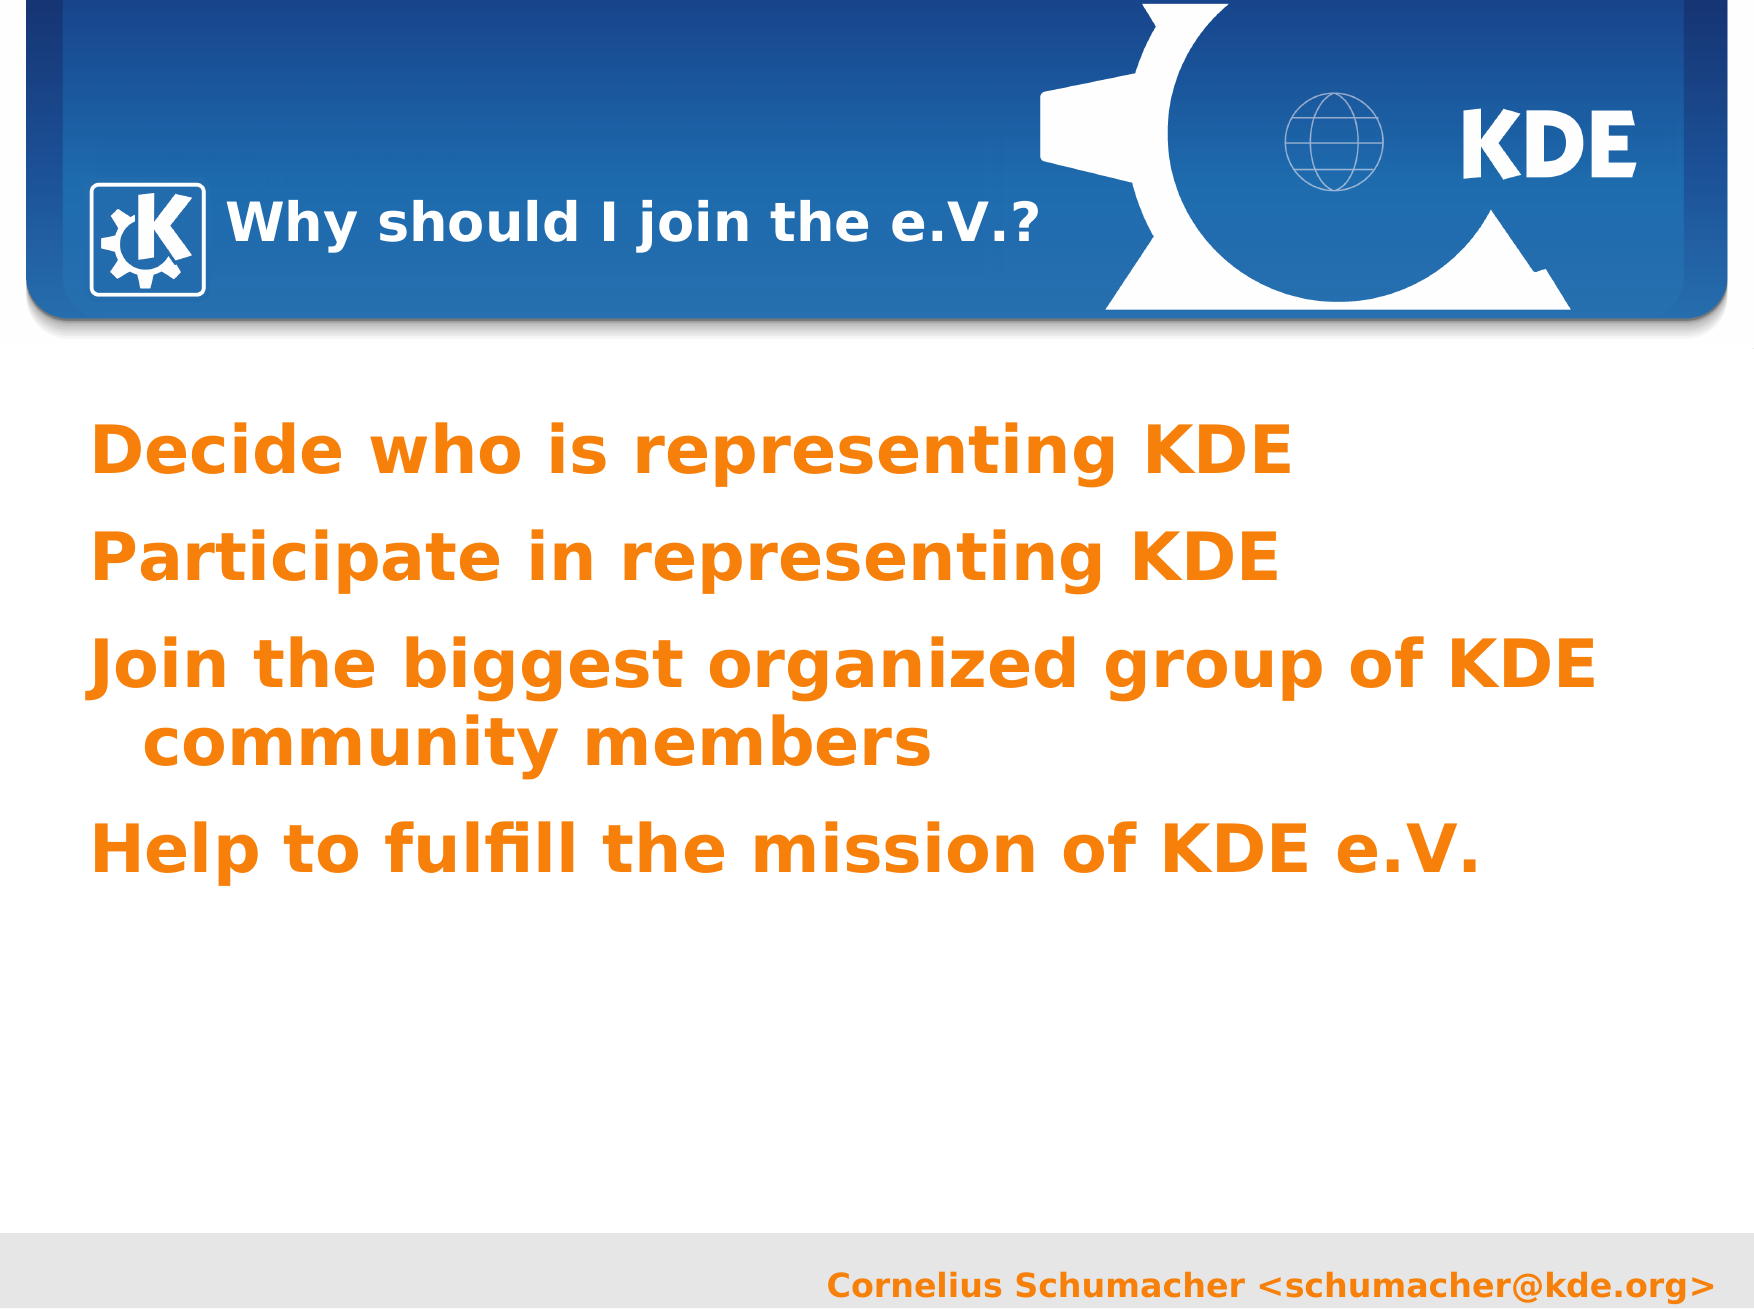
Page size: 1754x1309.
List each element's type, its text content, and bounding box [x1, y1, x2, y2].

list Decide who is representing KDE Participate in representing KDE Join the biggest organized group of KDE community members Help to fulfill the mission of KDE e.V. [71, 411, 1651, 1148]
picture [0, 0, 1754, 349]
title Why should I join the e.V.? [225, 188, 1126, 258]
